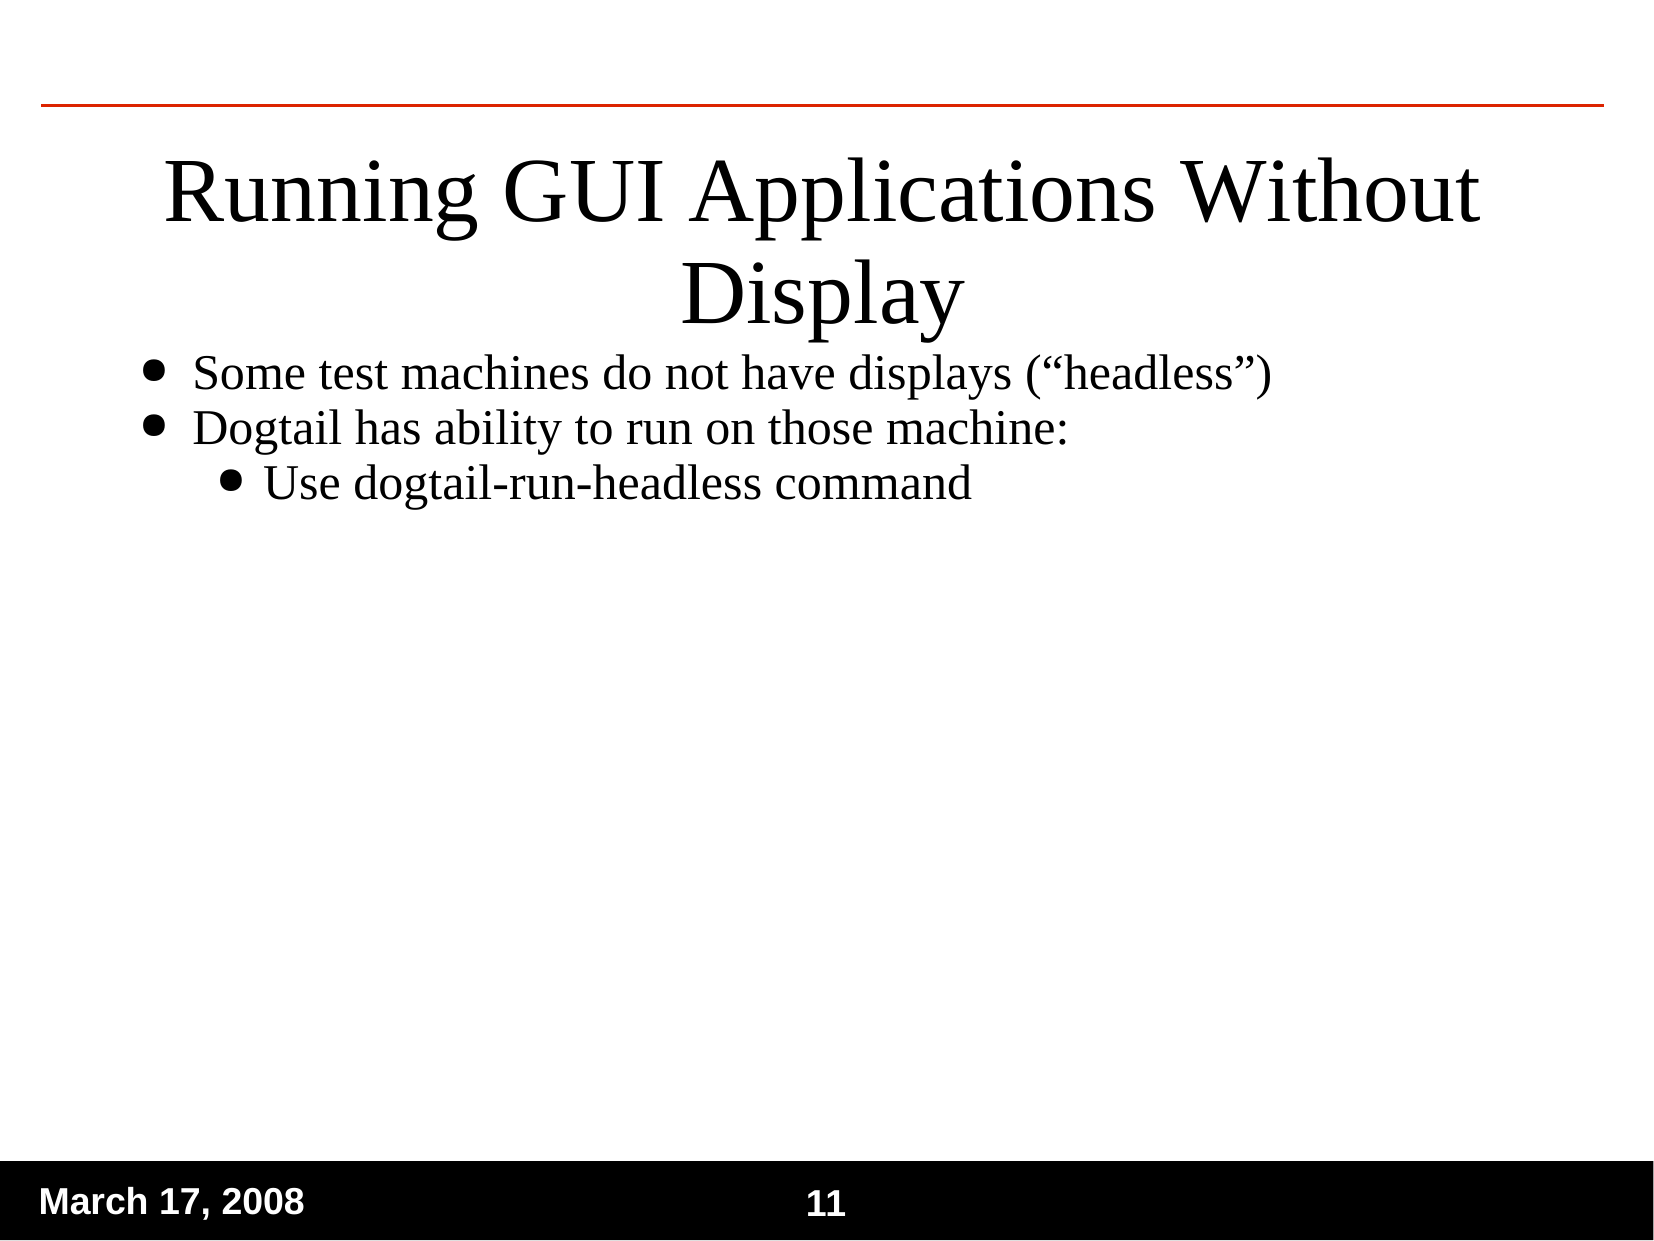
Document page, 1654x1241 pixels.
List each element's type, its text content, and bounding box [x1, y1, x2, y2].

title Running GUI Applications Without Display [117, 130, 1530, 353]
list Some test machines do not have displays (“headless”) Dogtail has ability to run on those machine: Use dogtail-run-headless command [121, 344, 1534, 1127]
